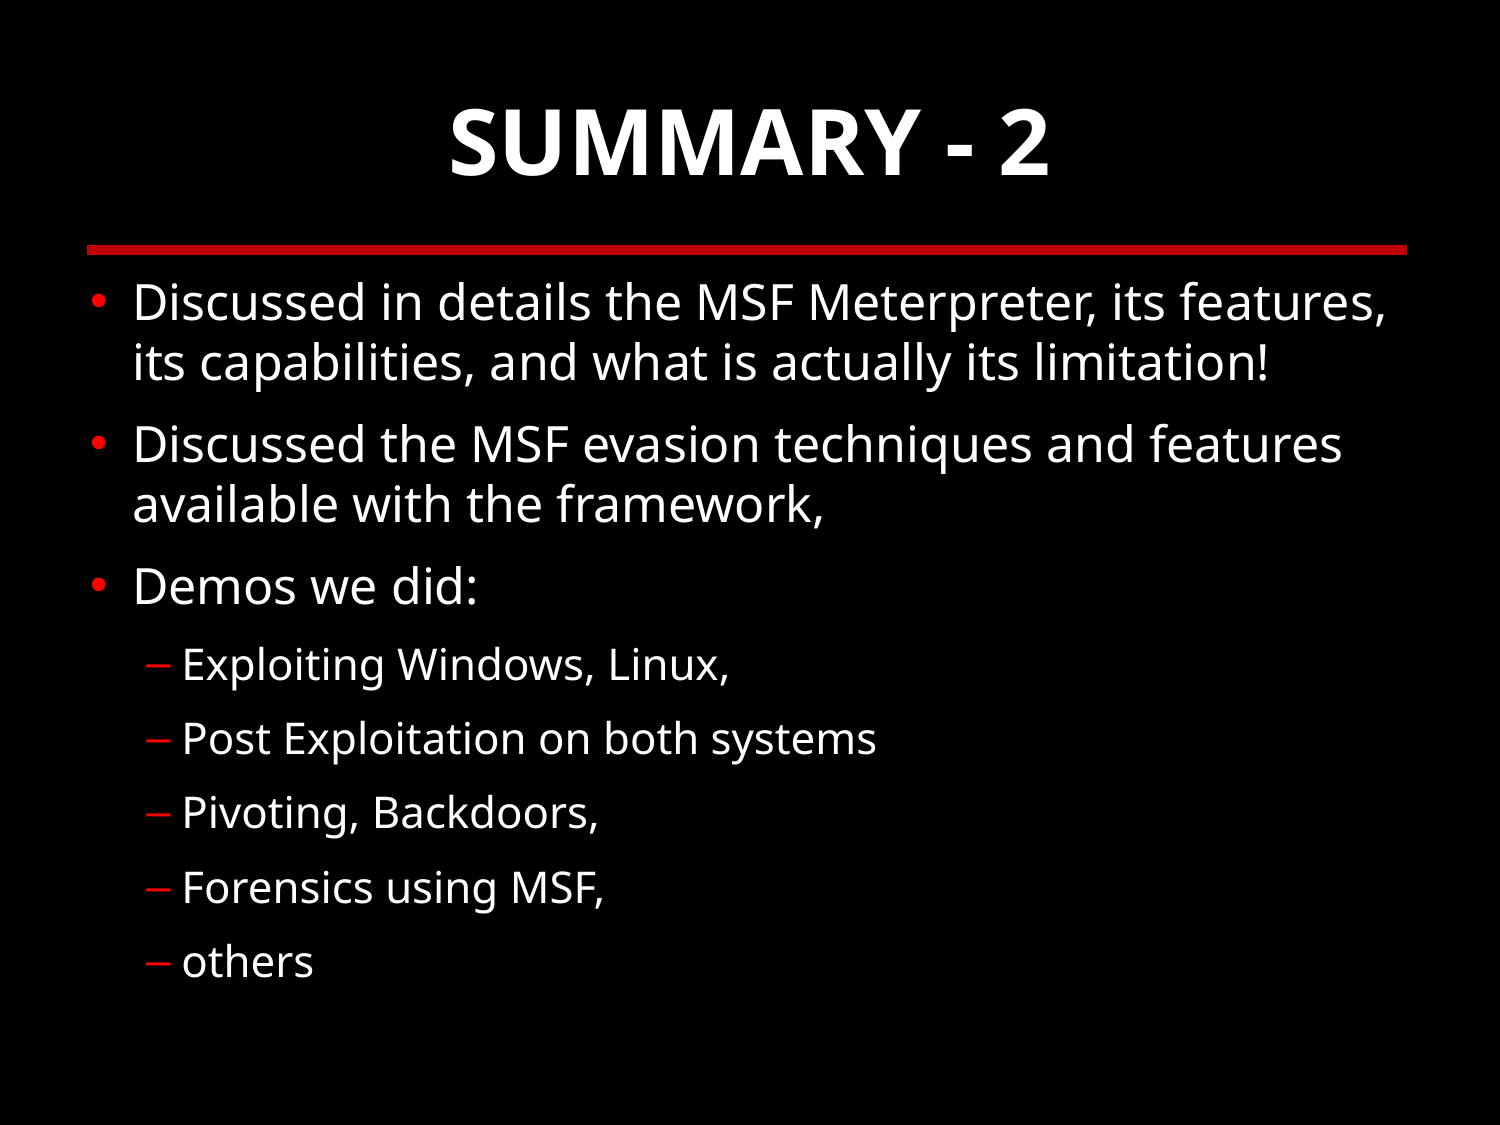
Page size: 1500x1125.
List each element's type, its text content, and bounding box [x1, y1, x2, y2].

title SUMMARY - 2 [75, 45, 1425, 233]
list Discussed in details the MSF Meterpreter, its features, its capabilities, and what is actually its limitation! Discussed the MSF evasion techniques and features available with the framework, Demos we did: Exploiting Windows, Linux, Post Exploitation on both systems Pivoting, Backdoors, Forensics using MSF, others [75, 262, 1425, 1005]
